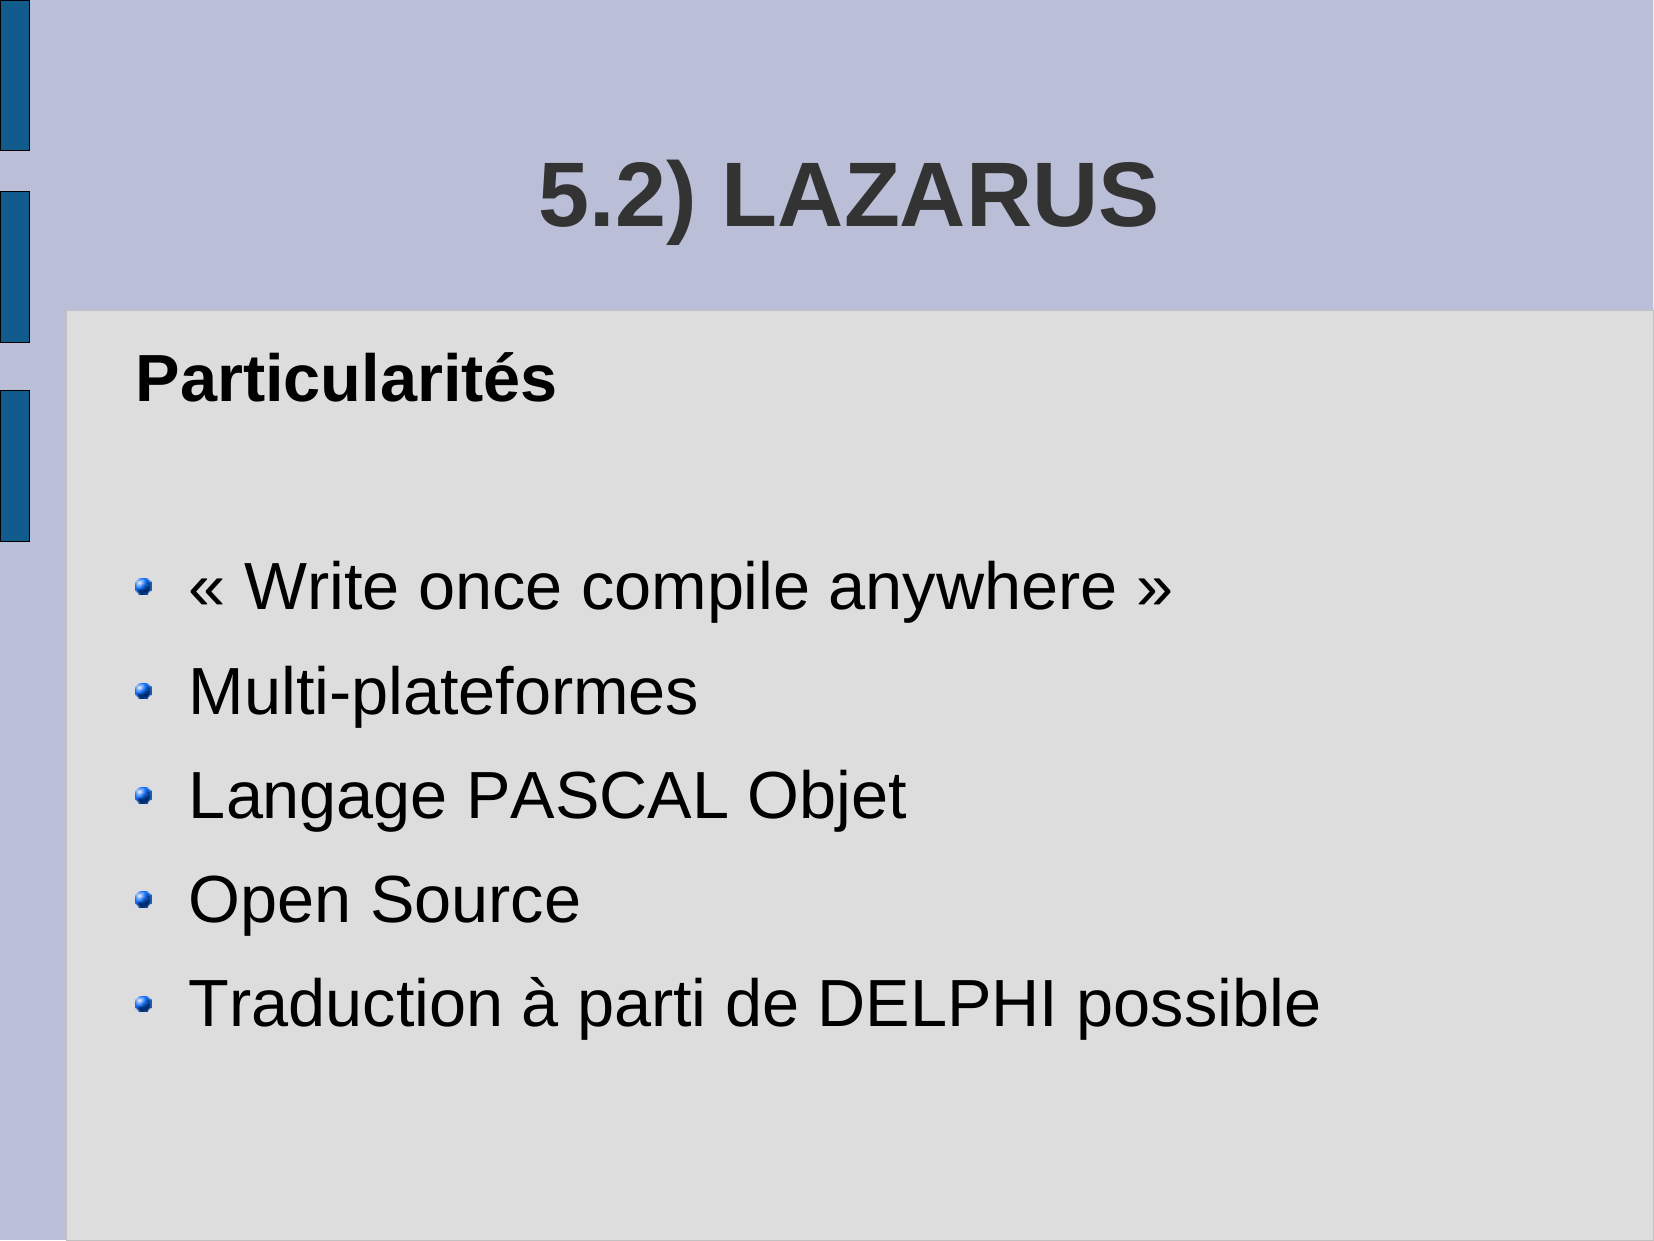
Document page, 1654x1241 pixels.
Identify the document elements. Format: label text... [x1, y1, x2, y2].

list Particularités « Write once compile anywhere » Multi-plateformes Langage PASCAL Objet Open Source Traduction à parti de DELPHI possible [118, 340, 1531, 1123]
title 5.2) LAZARUS [121, 91, 1534, 299]
